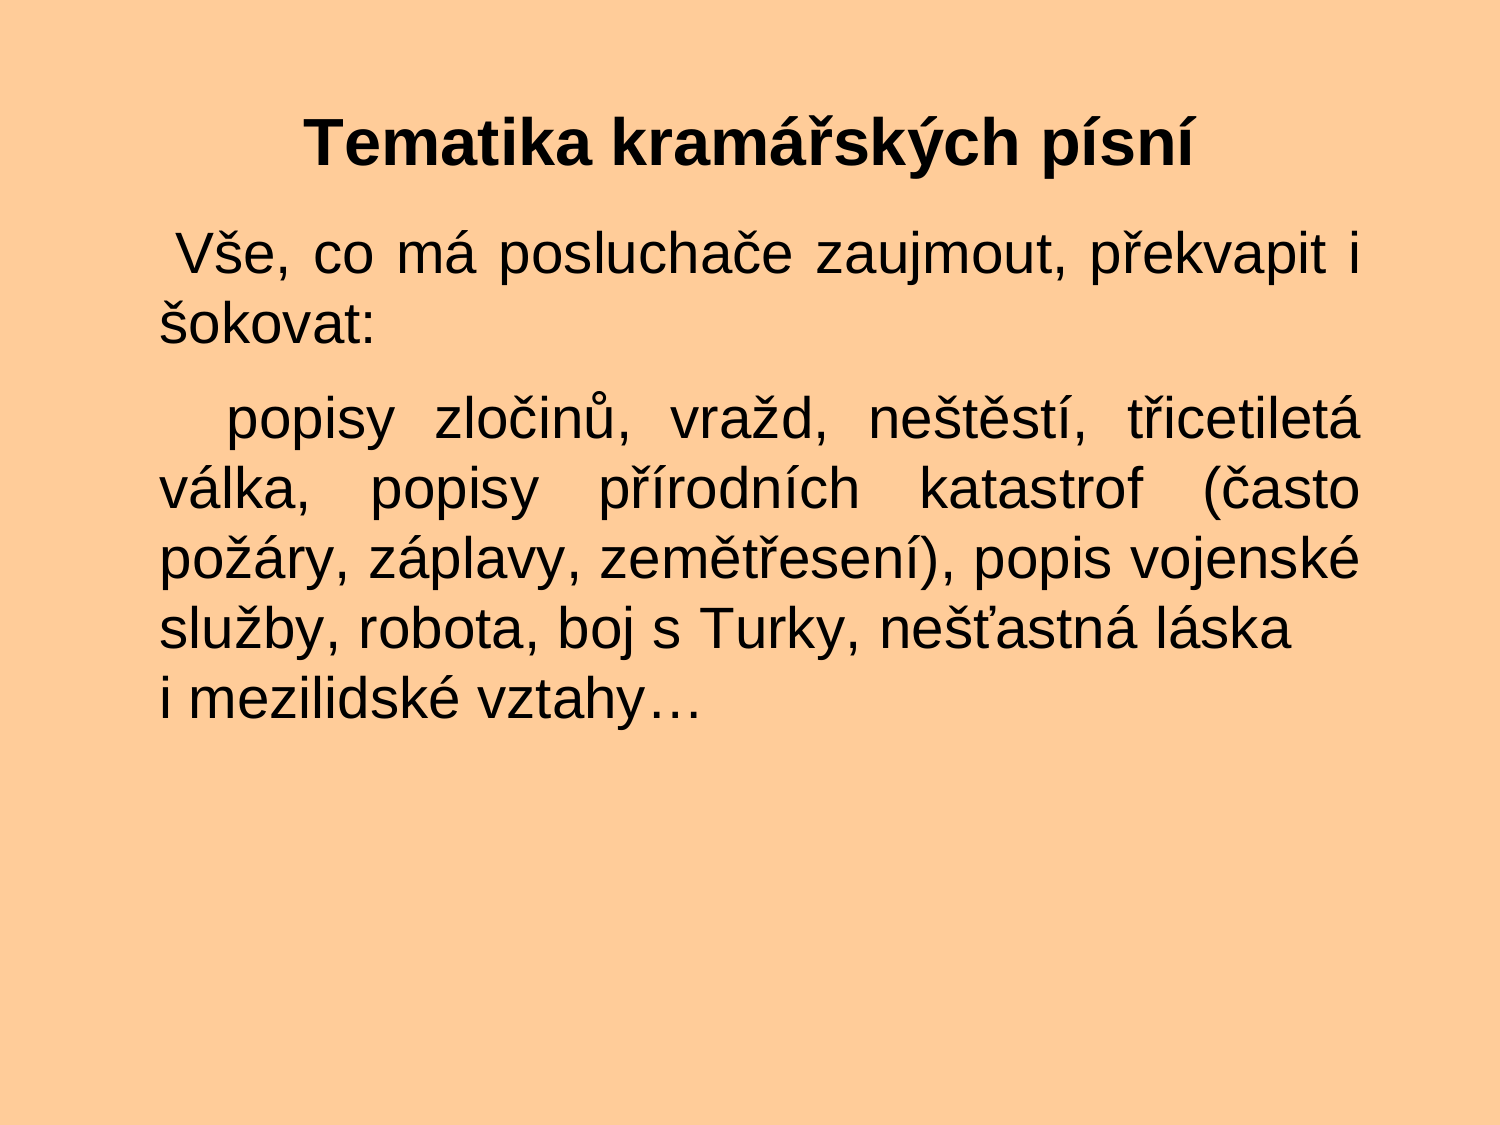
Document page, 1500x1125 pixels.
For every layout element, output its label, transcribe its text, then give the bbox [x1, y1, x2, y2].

title Tematika kramářských písní [75, 45, 1426, 233]
list Vše, co má posluchače zaujmout, překvapit i šokovat: popisy zločinů, vražd, neštěstí, třicetiletá válka, popisy přírodních katastrof (často požáry, záplavy, zemětřesení), popis vojenské služby, robota, boj s Turky, nešťastná láska i mezilidské vztahy… [88, 208, 1378, 951]
